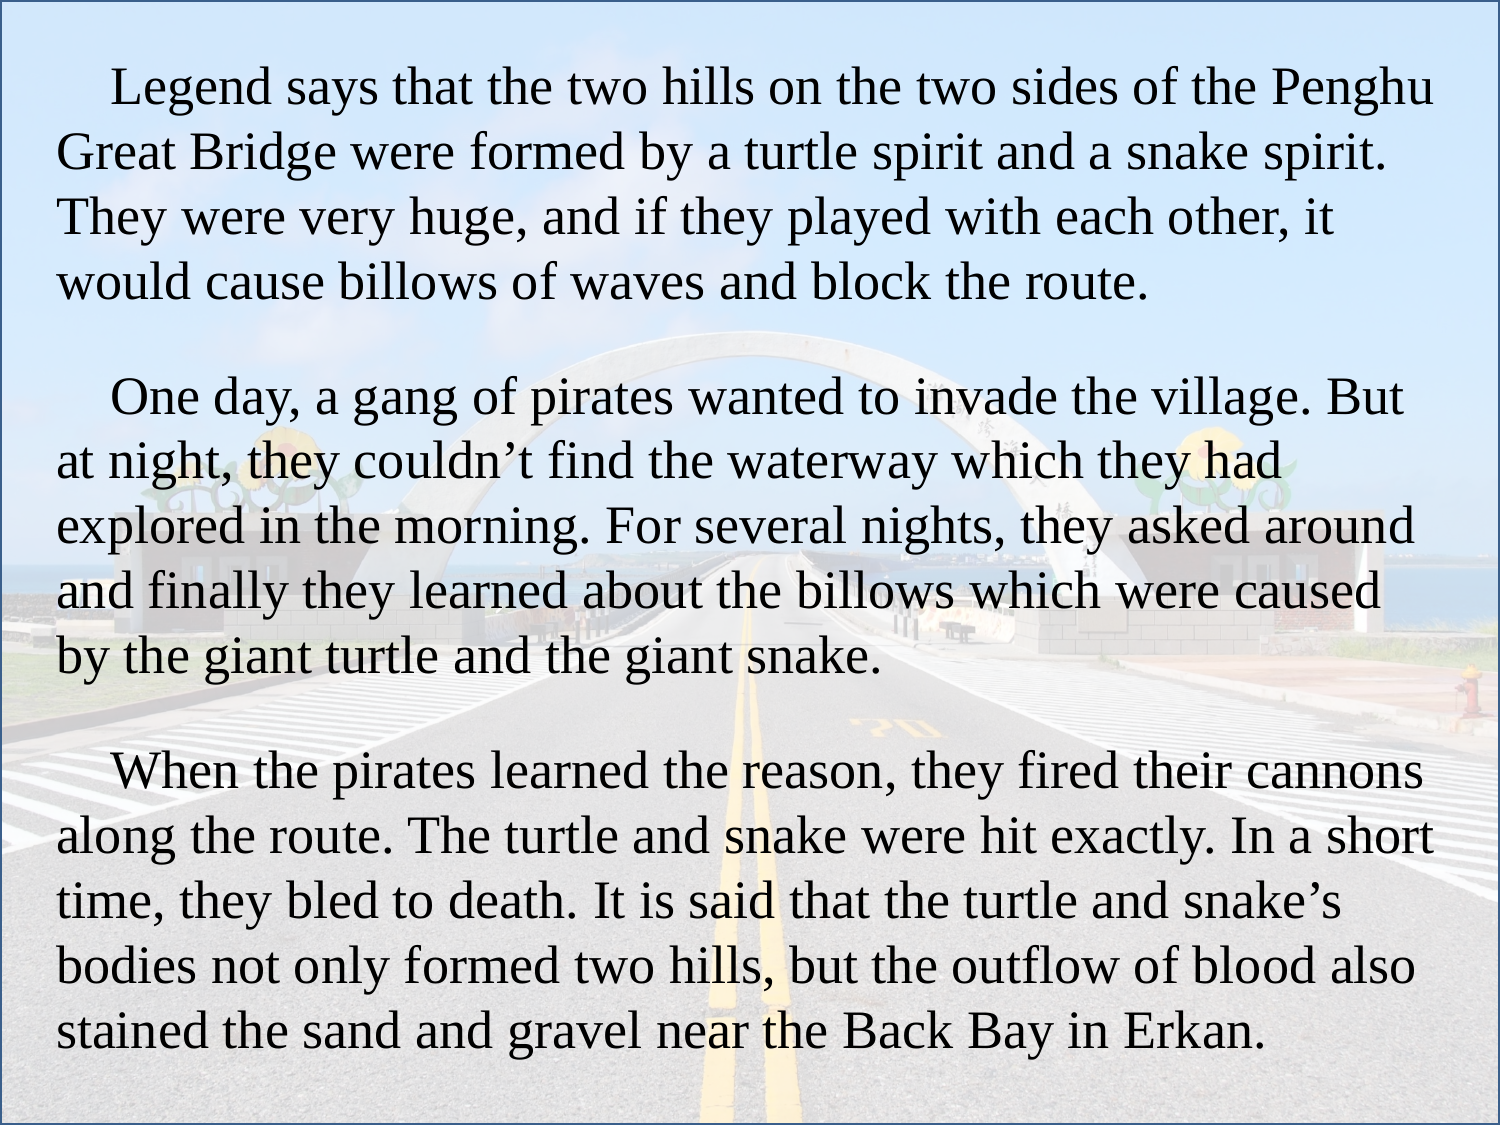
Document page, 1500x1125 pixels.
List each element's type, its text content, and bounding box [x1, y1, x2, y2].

text_box Legend says that the two hills on the two sides of the Penghu Great Bridge were formed by a turtle spirit and a snake spirit. They were very huge, and if they played with each other, it would cause billows of waves and block the route. One day, a gang of pirates wanted to invade the village. But at night, they couldn’t find the waterway which they had explored in the morning. For several nights, they asked around and finally they learned about the billows which were caused by the giant turtle and the giant snake. When the pirates learned the reason, they fired their cannons along the route. The turtle and snake were hit exactly. In a short time, they bled to death. It is said that the turtle and snake’s bodies not only formed two hills, but the outflow of blood also stained the sand and gravel near the Back Bay in Erkan. [41, 42, 1459, 1068]
text_box [0, 0, 1500, 1125]
